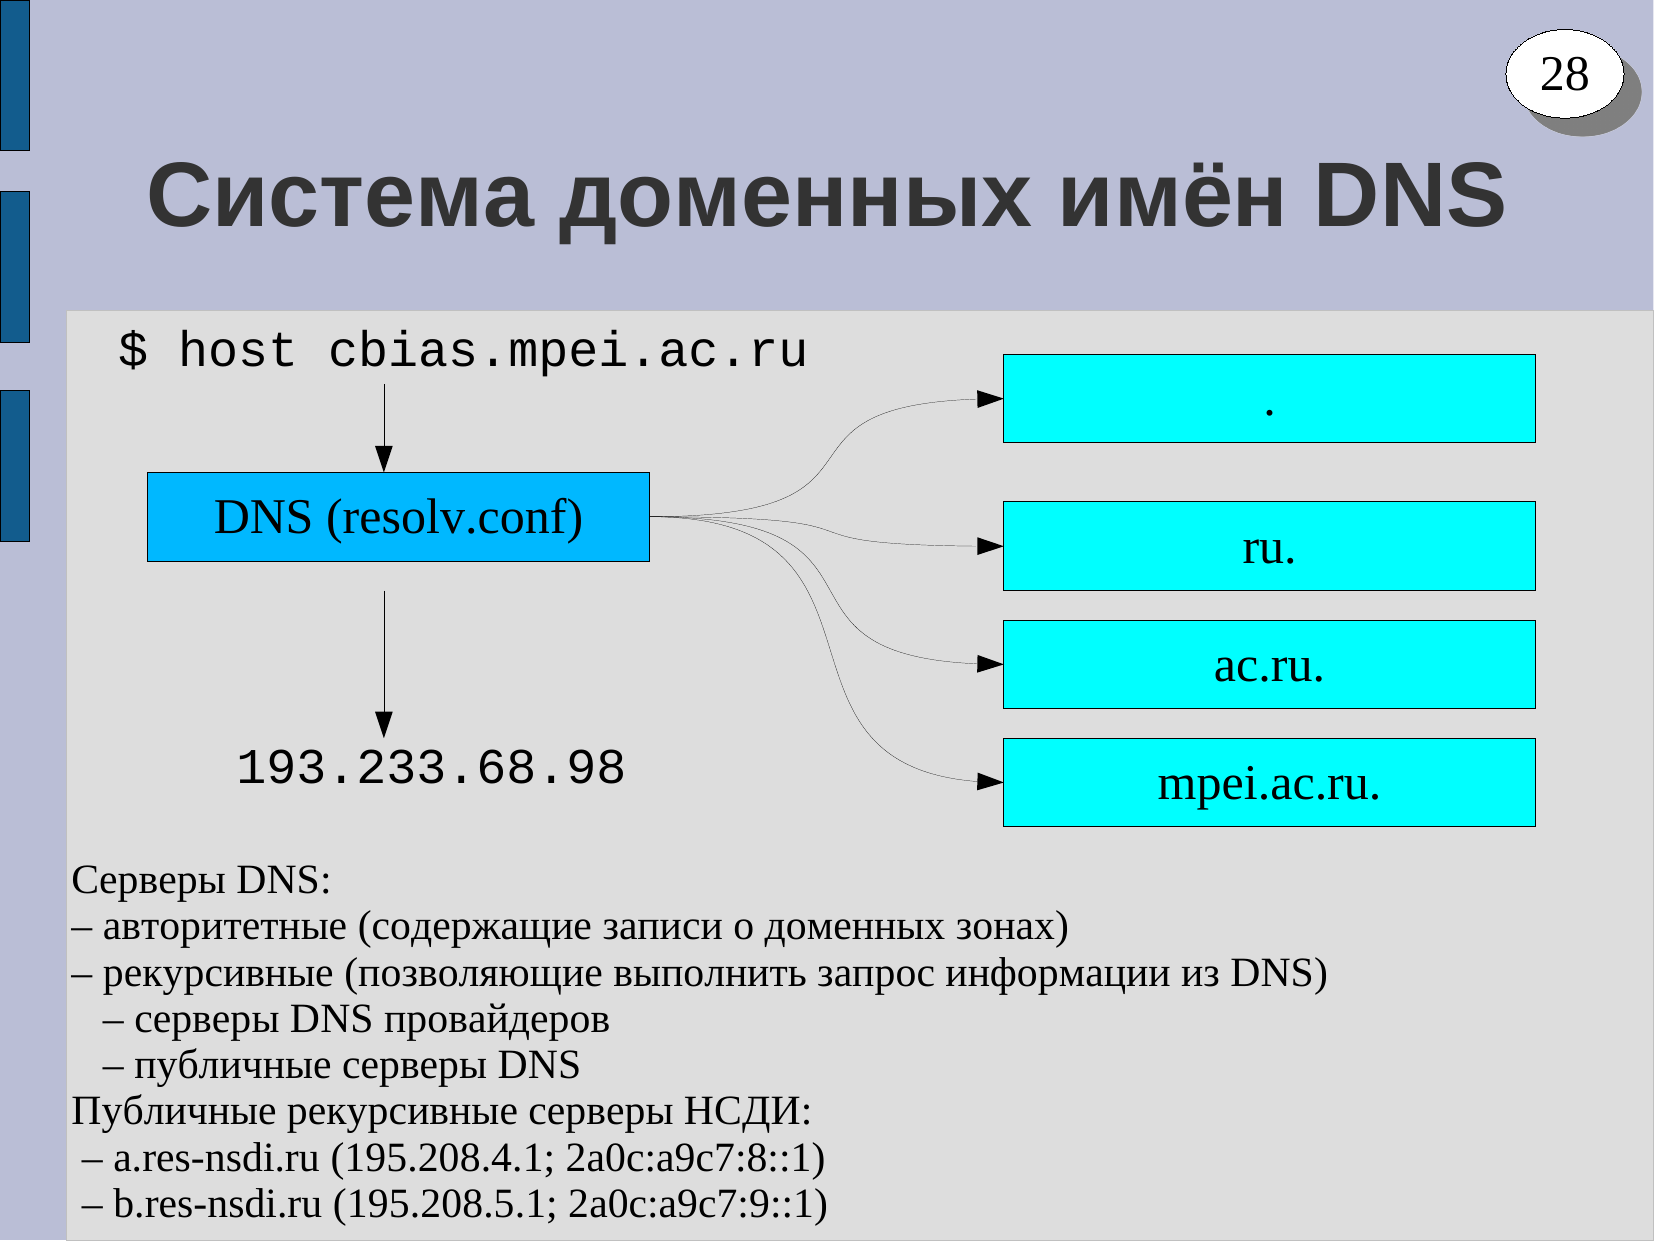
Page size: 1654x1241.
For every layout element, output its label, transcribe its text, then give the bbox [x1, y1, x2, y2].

text_box Серверы DNS: – авторитетные (содержащие записи о доменных зонах) – рекурсивные (позволяющие выполнить запрос информации из DNS) – серверы DNS провайдеров – публичные серверы DNS Публичные рекурсивные серверы НСДИ: – a.res-nsdi.ru (195.208.4.1; 2a0c:a9c7:8::1) – b.res-nsdi.ru (195.208.5.1; 2a0c:a9c7:9::1) [71, 856, 1329, 1227]
text_box ac.ru. [1003, 620, 1536, 709]
text_box 28 [1505, 29, 1625, 119]
text_box . [1003, 354, 1536, 443]
text_box 193.233.68.98 [236, 741, 627, 799]
title Система доменных имён DNS [121, 91, 1534, 299]
text_box $ host cbias.mpei.ac.ru [118, 324, 839, 382]
text_box DNS (resolv.conf) [147, 472, 650, 562]
text_box mpei.ac.ru. [1003, 738, 1536, 827]
text_box ru. [1003, 501, 1536, 591]
